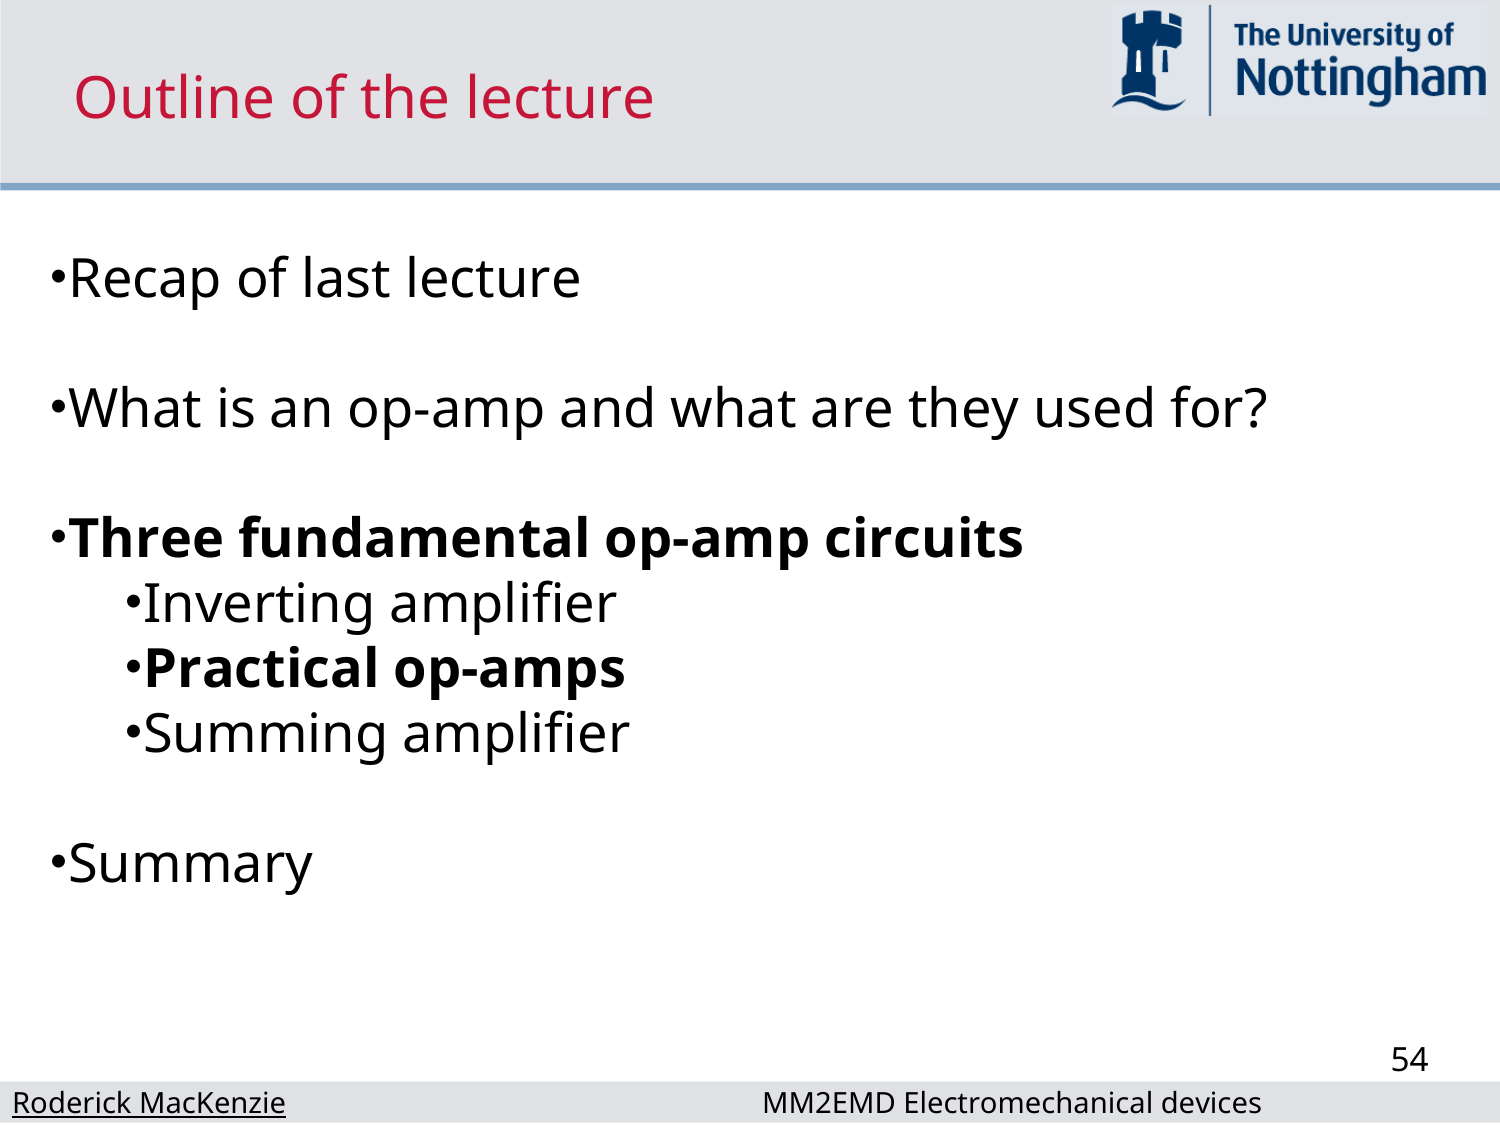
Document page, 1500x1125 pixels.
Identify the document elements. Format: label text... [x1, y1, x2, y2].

text_box Recap of last lecture What is an op-amp and what are they used for? Three fundamental op-amp circuits Inverting amplifier Practical op-amps Summing amplifier Summary [34, 236, 1477, 901]
title Outline of the lecture [59, 43, 1297, 148]
text_box <number> [1375, 1030, 1500, 1101]
picture [1111, 4, 1487, 116]
